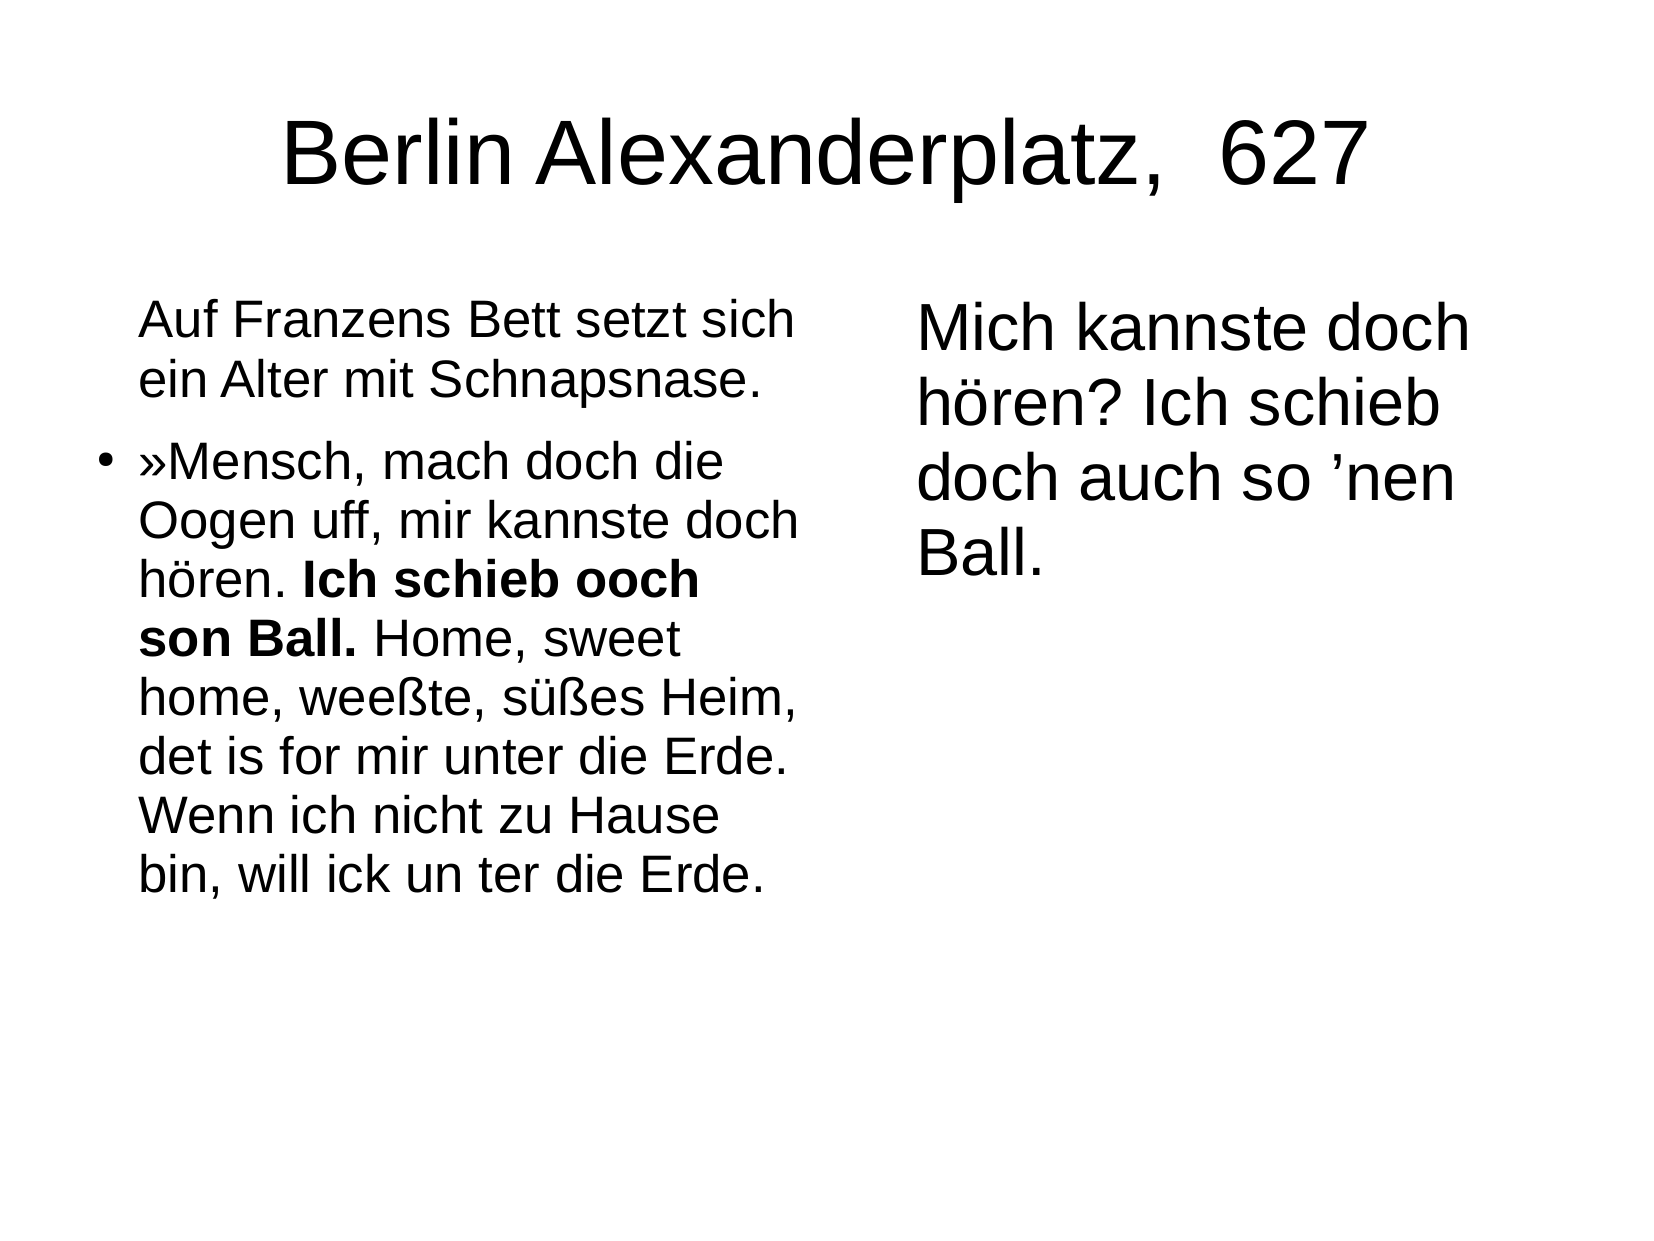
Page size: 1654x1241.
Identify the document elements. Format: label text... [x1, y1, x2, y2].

title Berlin Alexanderplatz, 627 [82, 49, 1571, 257]
list Mich kannste doch hören? Ich schieb doch auch so ’nen Ball. [845, 290, 1572, 1010]
list Auf Franzens Bett setzt sich ein Alter mit Schnapsnase. »Mensch, mach doch die Oogen uff, mir kannste doch hören. Ich schieb ooch son Ball. Home, sweet home, weeßte, süßes Heim, det is for mir unter die Erde. Wenn ich nicht zu Hause bin, will ick un ter die Erde. [82, 290, 809, 1010]
